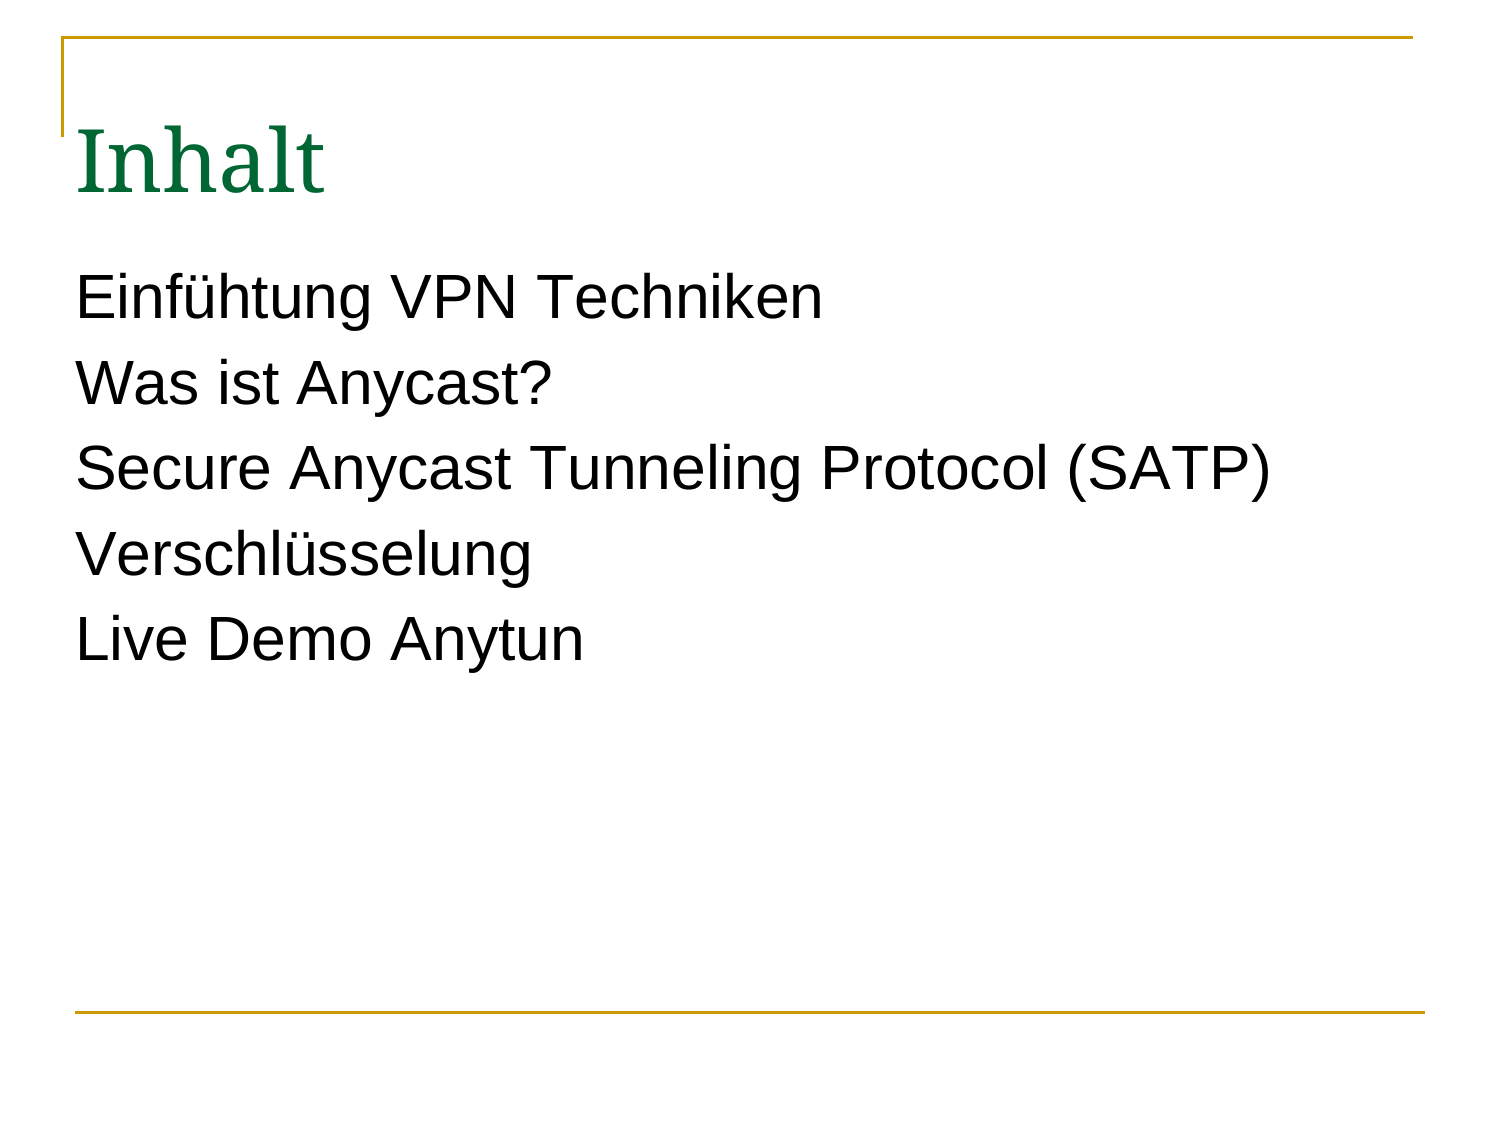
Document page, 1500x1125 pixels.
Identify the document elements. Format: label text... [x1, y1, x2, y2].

title Inhalt [75, 52, 1426, 262]
list Einfühtung VPN Techniken Was ist Anycast? Secure Anycast Tunneling Protocol (SATP) Verschlüsselung Live Demo Anytun [75, 262, 1426, 991]
